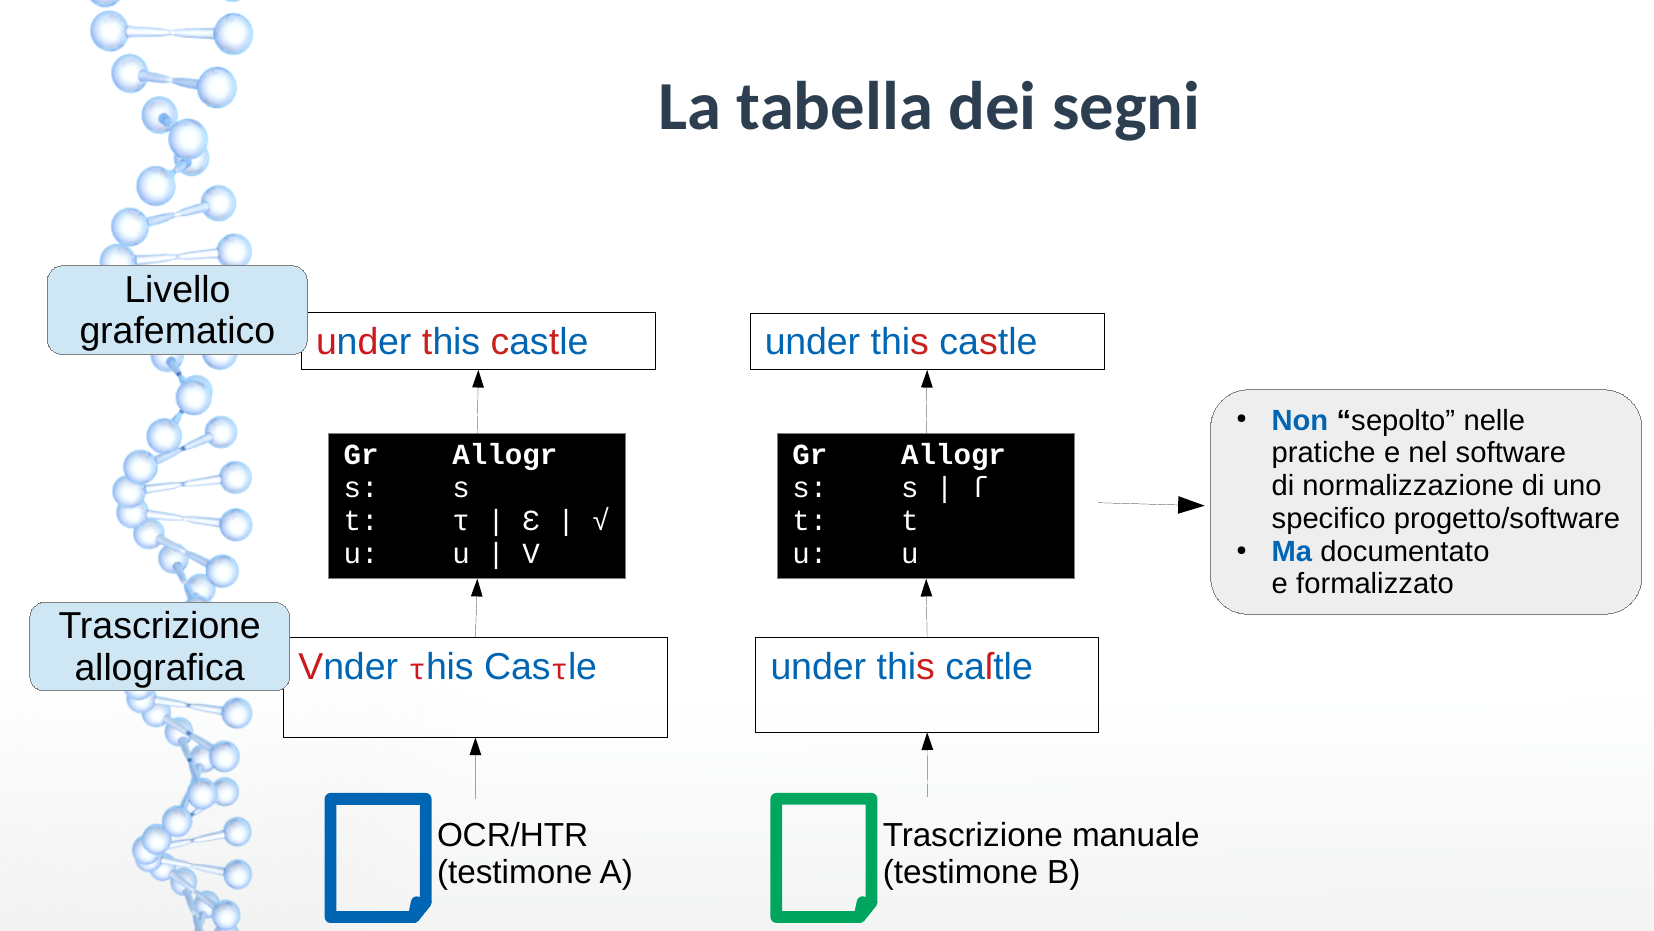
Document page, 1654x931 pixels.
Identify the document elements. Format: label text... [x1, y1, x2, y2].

picture [0, 0, 1654, 931]
text_box Trascrizione allografica [29, 602, 290, 691]
text_box under this castle [750, 313, 1105, 370]
text_box under this castle [301, 312, 656, 370]
text_box under this caſtle [755, 637, 1099, 733]
text_box Livello grafematico [47, 265, 308, 355]
text_box OCR/HTR (testimone A) [432, 809, 648, 898]
title La tabella dei segni [265, 35, 1595, 189]
text_box Non “sepolto” nelle pratiche e nel software di normalizzazione di uno specifico progetto/software Ma documentato e formalizzato [1210, 389, 1642, 615]
text_box Gr Allogr s: s t: τ | Ɛ | √ u: u | V [328, 433, 626, 579]
text_box Gr Allogr s: s | ſ t: t u: u [777, 433, 1075, 579]
text_box Vnder τhis Casτle [283, 637, 668, 738]
text_box Trascrizione manuale (testimone B) [868, 809, 1216, 918]
